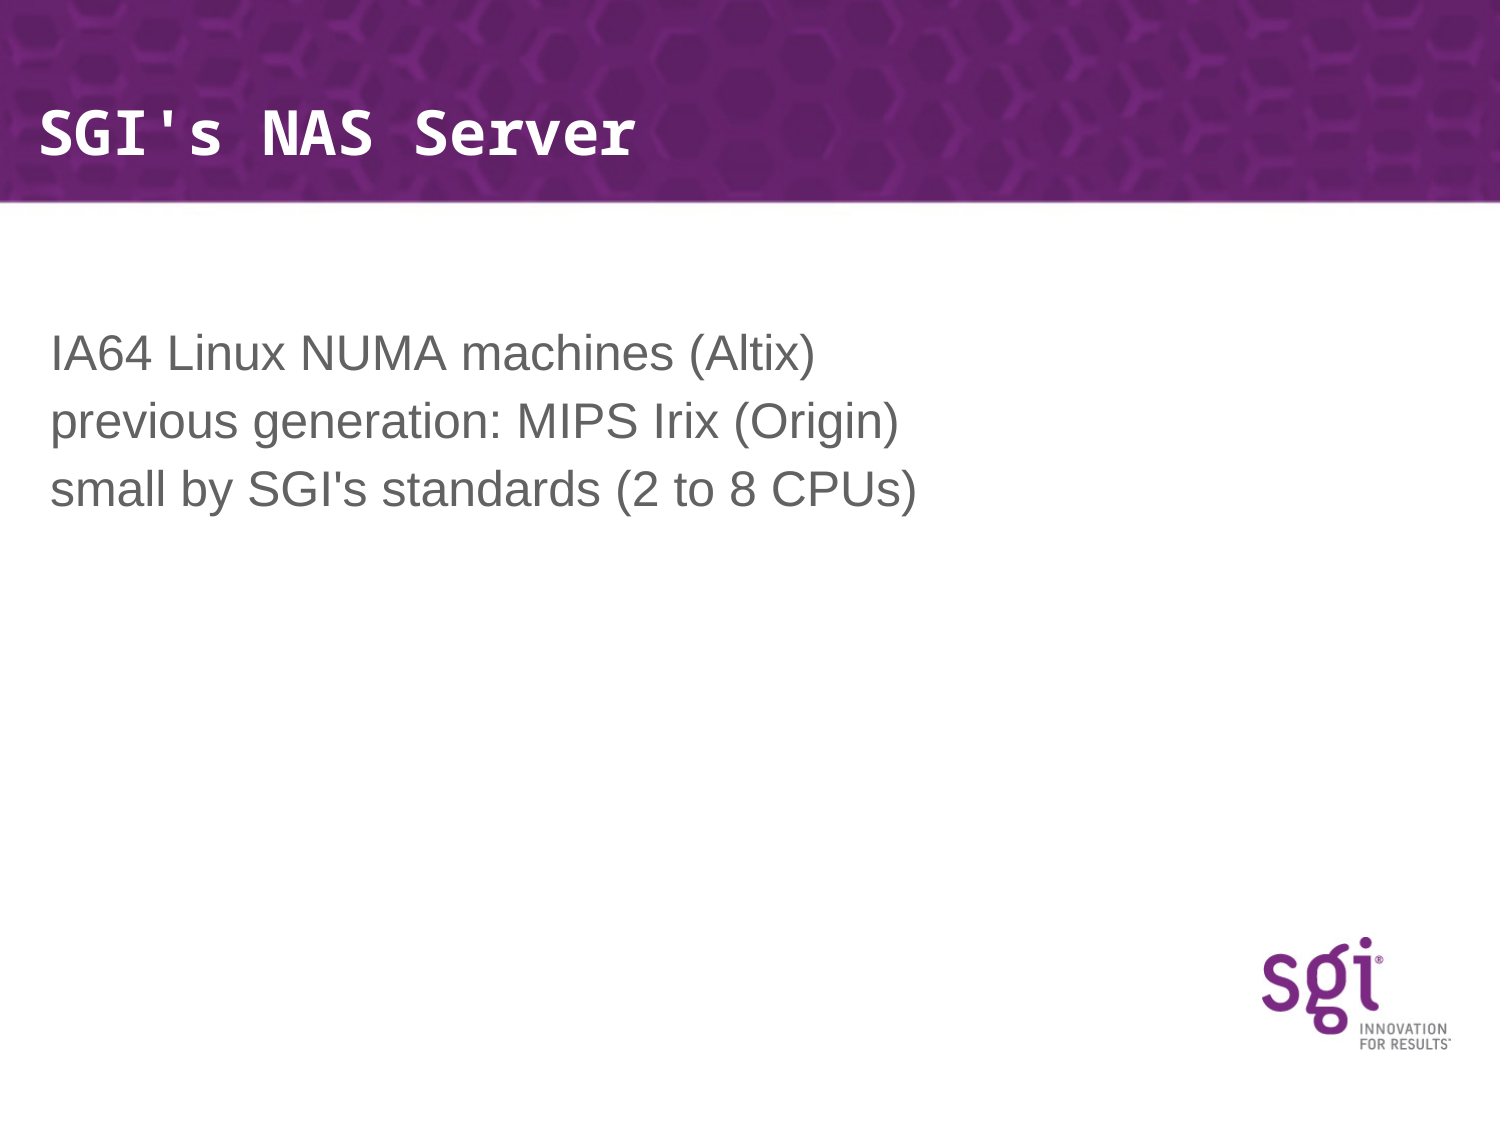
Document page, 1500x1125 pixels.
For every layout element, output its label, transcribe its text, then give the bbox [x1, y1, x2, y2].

title SGI's NAS Server [37, 37, 1313, 226]
list IA64 Linux NUMA machines (Altix) previous generation: MIPS Irix (Origin) small by SGI's standards (2 to 8 CPUs) [50, 324, 1326, 863]
picture [0, 0, 1500, 1050]
